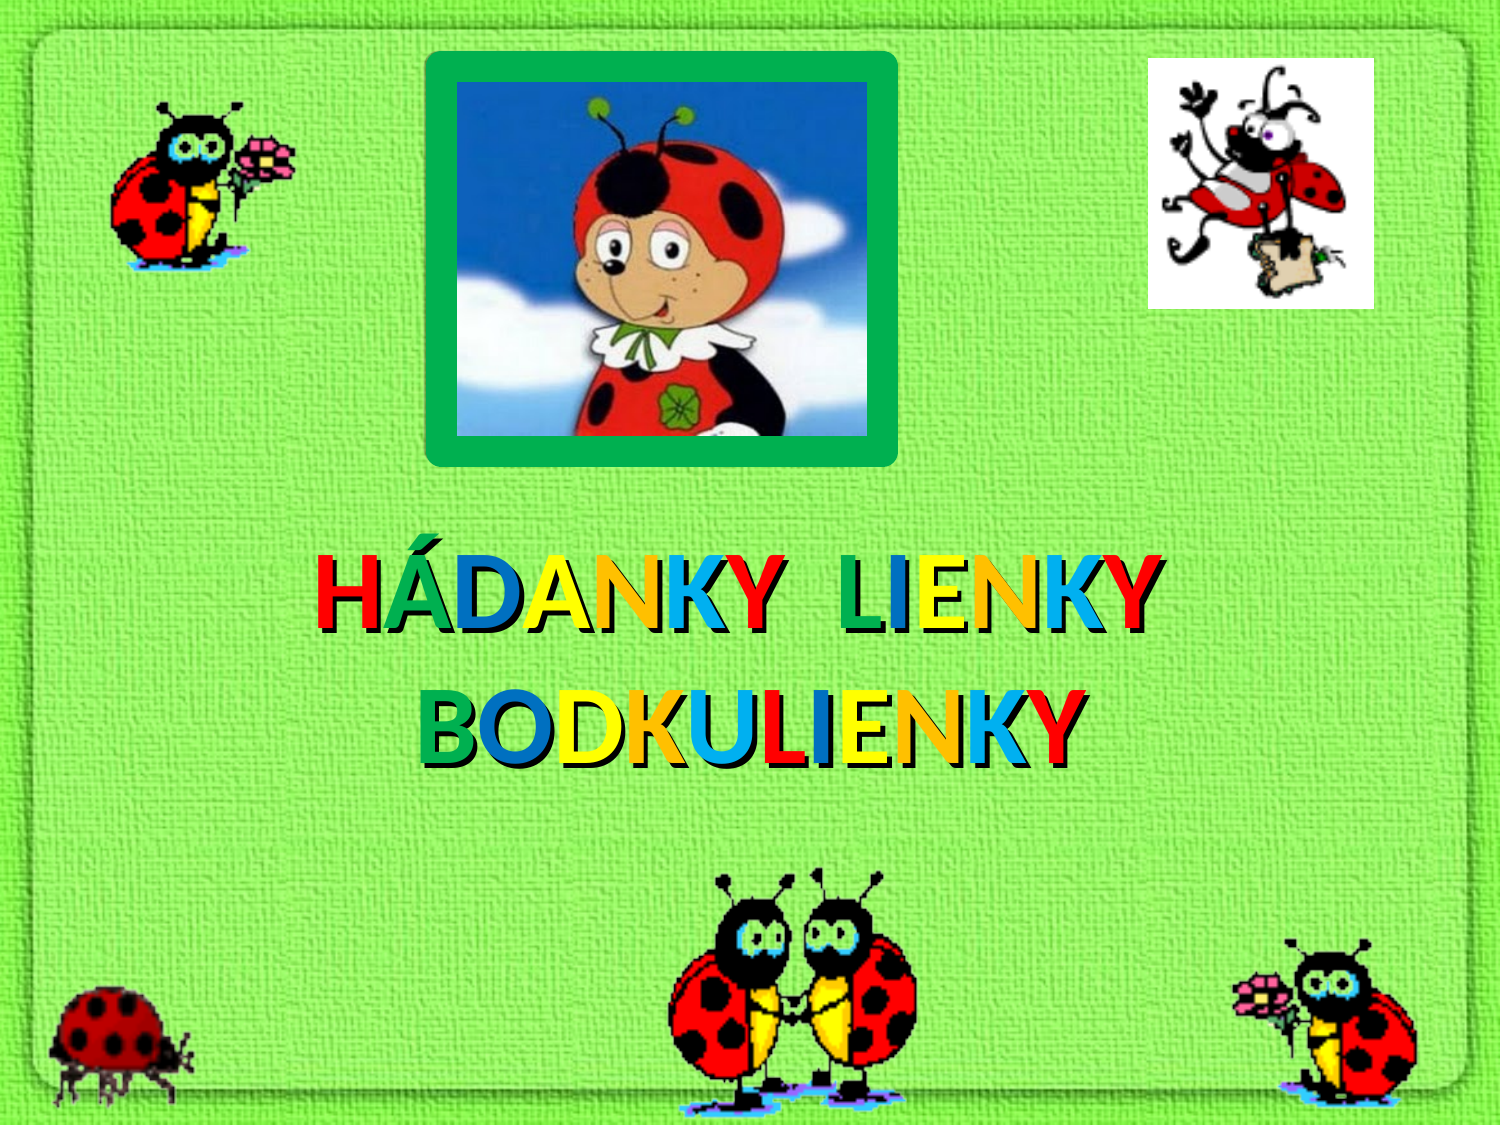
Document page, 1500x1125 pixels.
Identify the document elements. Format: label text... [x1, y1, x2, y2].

subtitle [225, 632, 1276, 886]
picture [457, 82, 868, 436]
picture [480, 886, 1126, 1125]
title HÁDANKY LIENKY BODKULIENKY [52, 508, 1448, 751]
picture [82, 70, 323, 289]
picture [1207, 907, 1448, 1125]
picture [1148, 58, 1374, 309]
picture [46, 972, 200, 1125]
